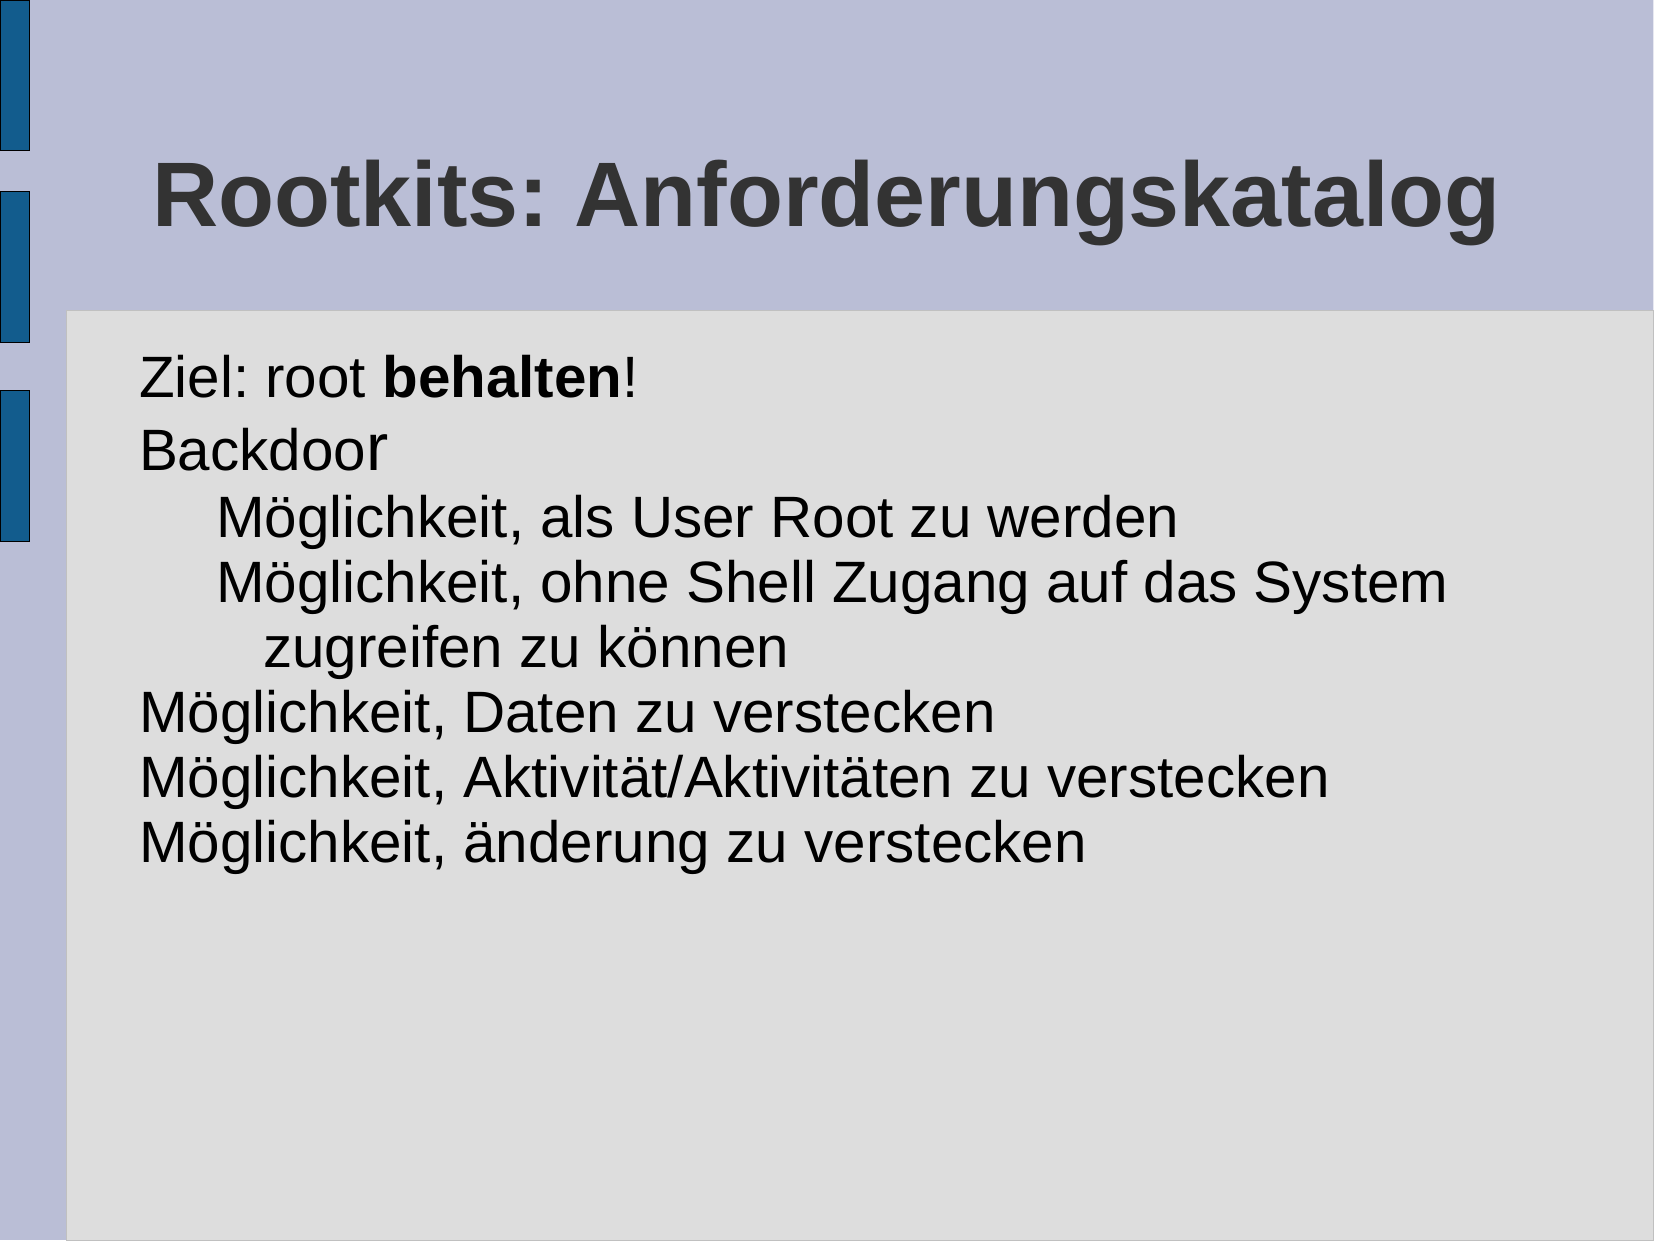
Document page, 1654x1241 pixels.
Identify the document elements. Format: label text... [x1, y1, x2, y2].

list Ziel: root behalten! Backdoor Möglichkeit, als User Root zu werden Möglichkeit, ohne Shell Zugang auf das System zugreifen zu können Möglichkeit, Daten zu verstecken Möglichkeit, Aktivität/Aktivitäten zu verstecken Möglichkeit, änderung zu verstecken [121, 344, 1534, 1112]
title Rootkits: Anforderungskatalog [121, 98, 1534, 291]
